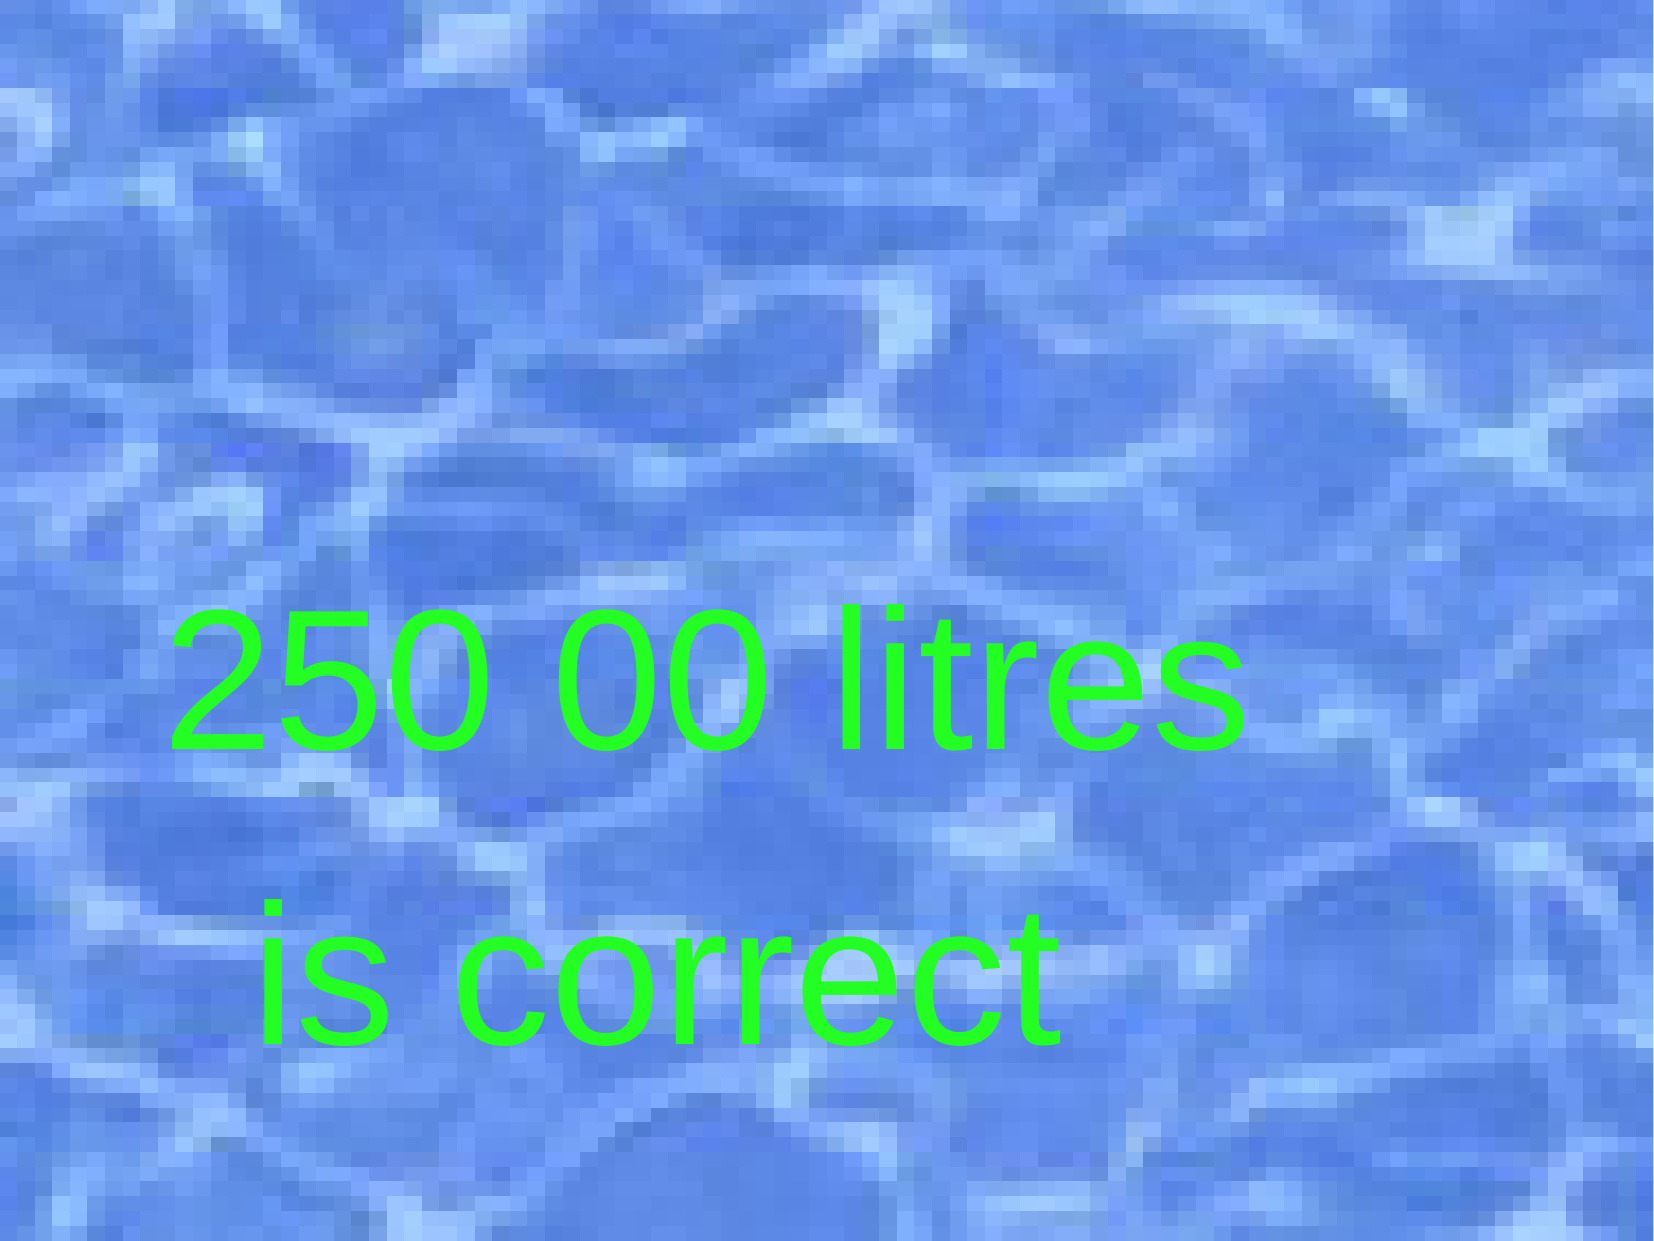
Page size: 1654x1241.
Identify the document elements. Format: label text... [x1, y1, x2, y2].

text_box 250 00 litres [147, 561, 1418, 800]
picture [0, 0, 1654, 1241]
text_box is correct [236, 856, 1123, 1095]
